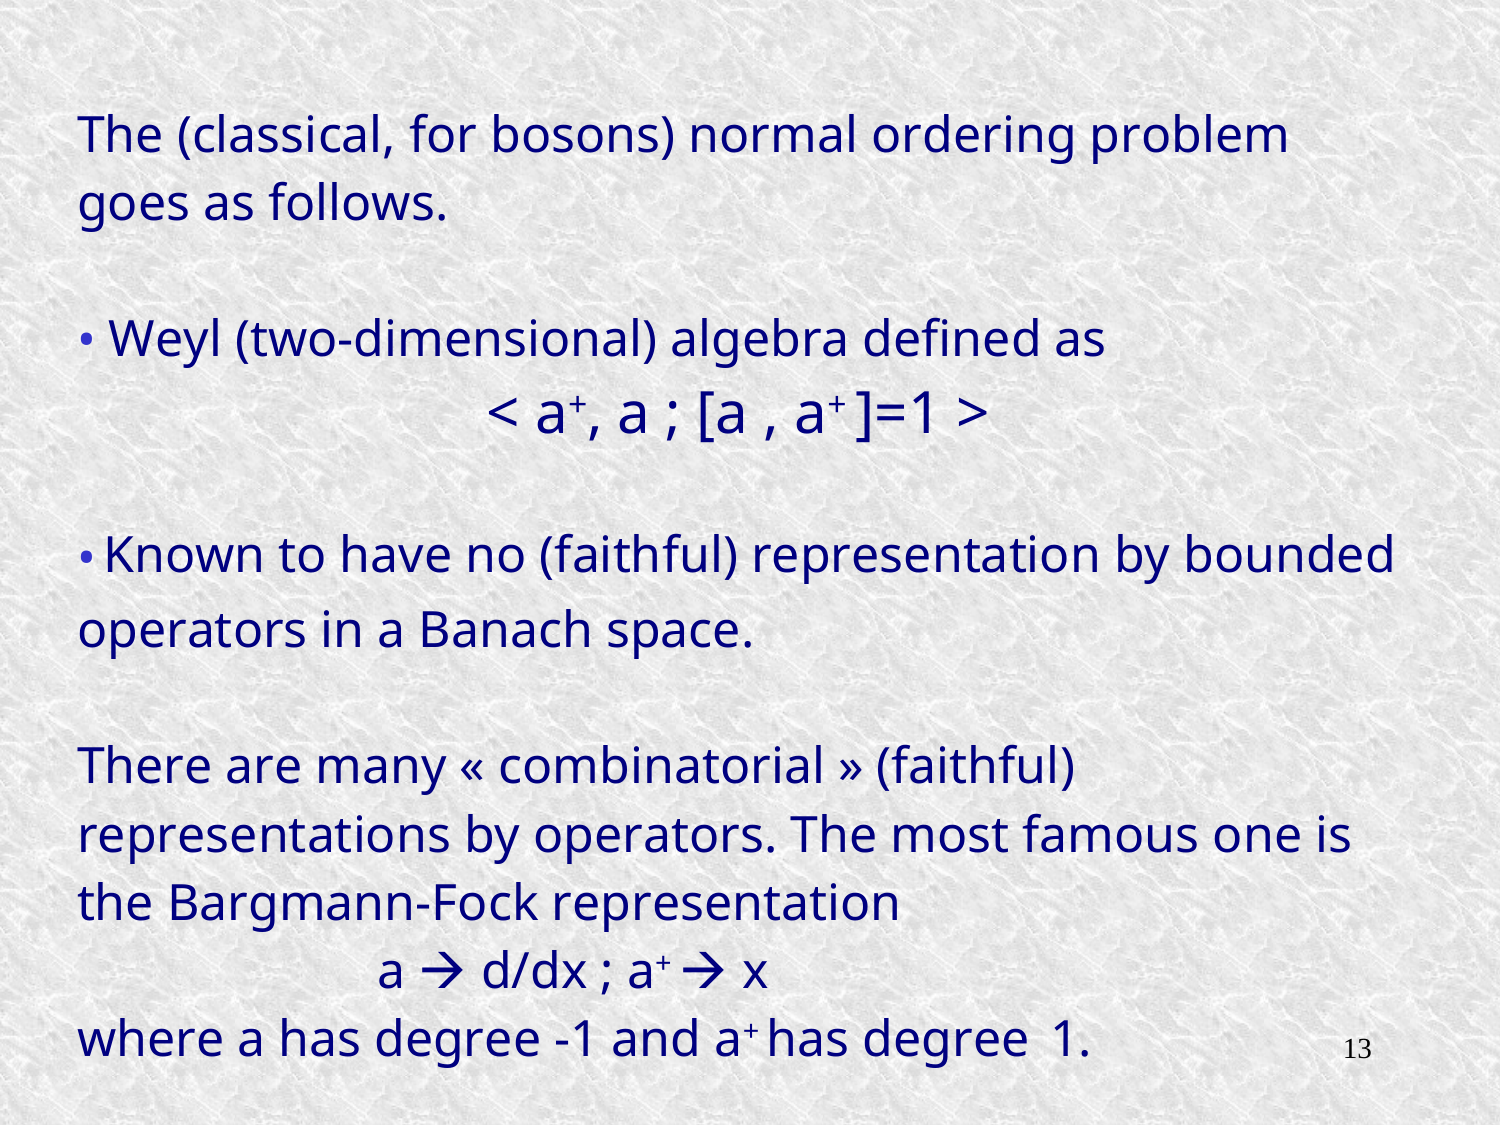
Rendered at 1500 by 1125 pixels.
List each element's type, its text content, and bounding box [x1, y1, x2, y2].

text_box The (classical, for bosons) normal ordering problem goes as follows. Weyl (two-dimensional) algebra defined as < a+, a ; [a , a+ ]=1 > Known to have no (faithful) representation by bounded operators in a Banach space. There are many « combinatorial » (faithful) representations by operators. The most famous one is the Bargmann-Fock representation a  d/dx ; a+  x where a has degree -1 and a+ has degree 1. [62, 90, 1415, 1080]
picture [0, 0, 1500, 1125]
